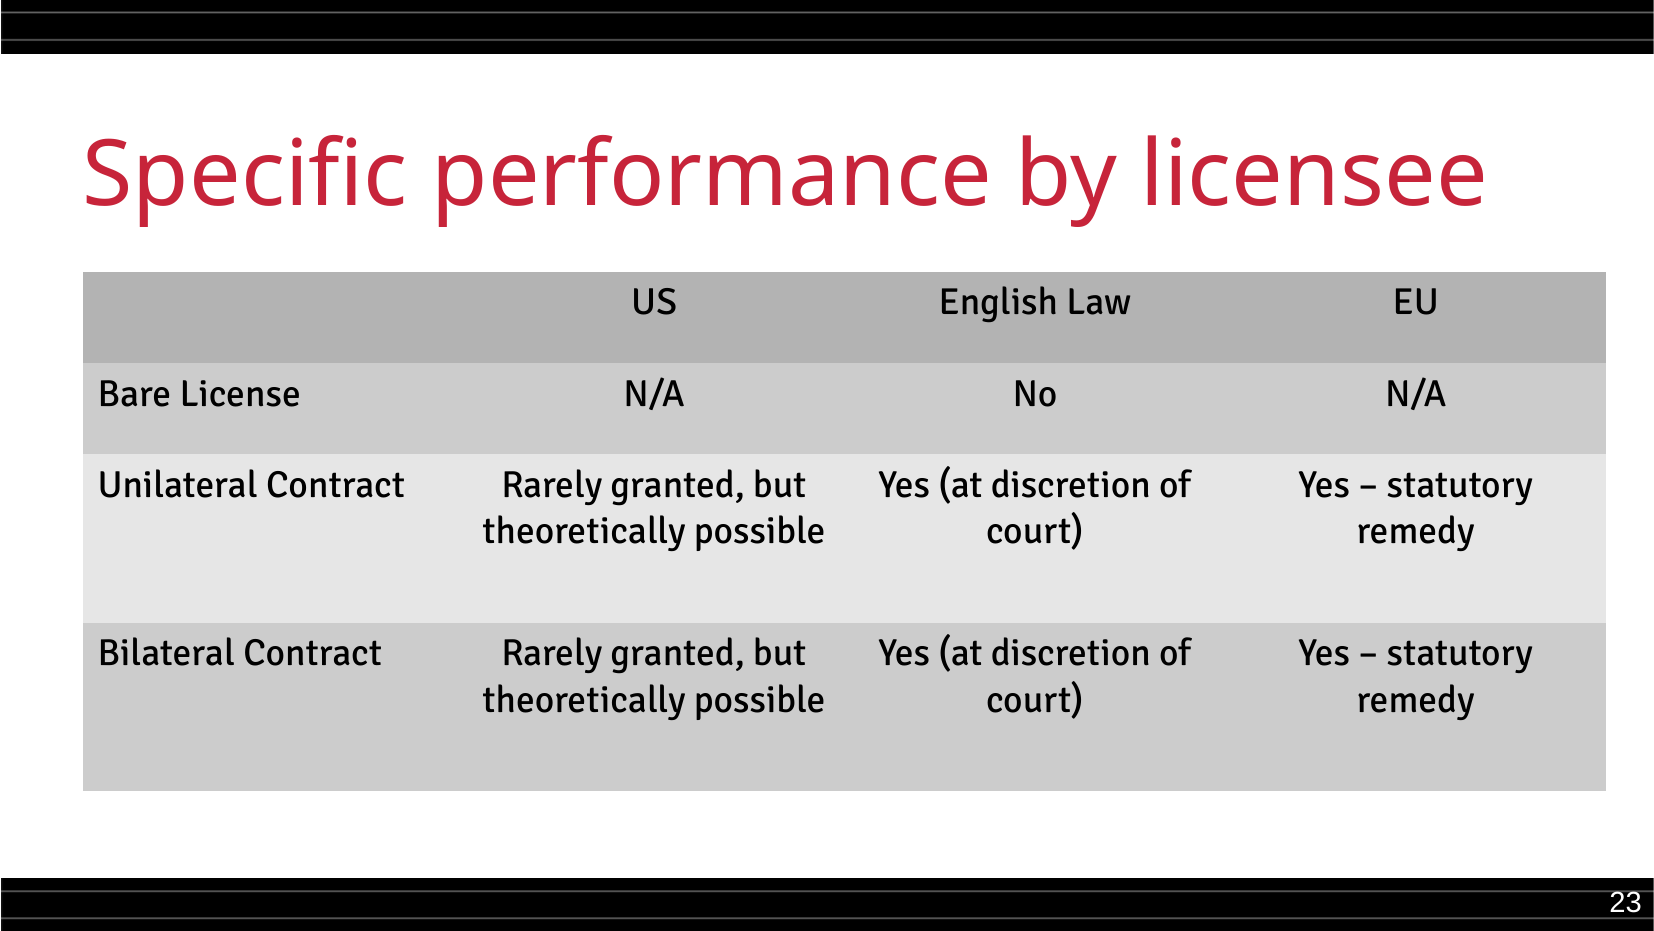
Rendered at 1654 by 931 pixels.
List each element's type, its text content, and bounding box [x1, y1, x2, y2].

table_cell Yes – statutory remedy [1225, 454, 1606, 623]
table_cell N/A [464, 363, 844, 454]
picture [1, 878, 1654, 931]
table_cell Unilateral Contract [83, 454, 464, 623]
table_header [83, 272, 464, 363]
table_cell Yes (at discretion of court) [844, 454, 1225, 623]
table_header US [464, 272, 844, 363]
table_header English Law [844, 272, 1225, 363]
table_cell N/A [1225, 363, 1606, 454]
table_cell Rarely granted, but theoretically possible [464, 623, 844, 791]
table_cell Rarely granted, but theoretically possible [464, 454, 844, 623]
table_cell Bare License [83, 363, 464, 454]
table_cell No [844, 363, 1225, 454]
table_cell Yes (at discretion of court) [844, 623, 1225, 791]
picture [1, 0, 1654, 54]
title Specific performance by licensee [82, 92, 1571, 249]
table_cell Yes – statutory remedy [1225, 623, 1606, 791]
table_cell Bilateral Contract [83, 623, 464, 791]
table_header EU [1225, 272, 1606, 363]
